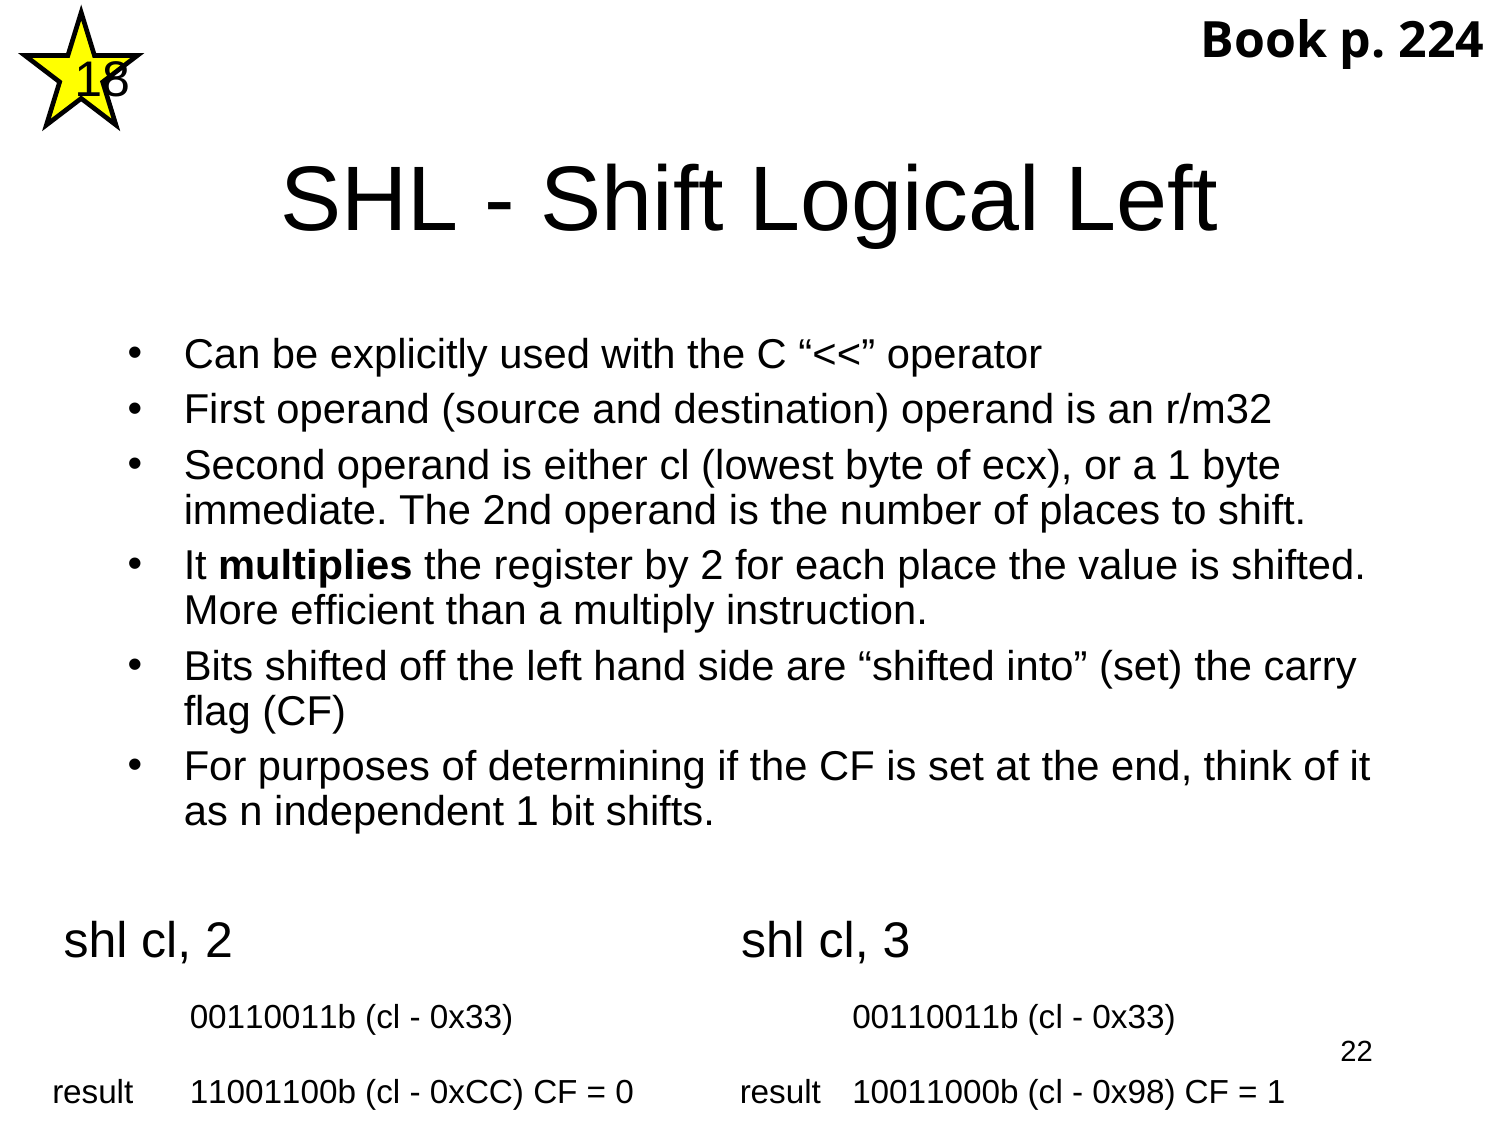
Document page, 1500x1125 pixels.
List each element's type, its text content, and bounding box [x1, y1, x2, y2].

table_cell result [38, 1063, 175, 1118]
table_cell 10011000b (cl - 0x98) CF = 1 [838, 1063, 1325, 1118]
table_cell 11001100b (cl - 0xCC) CF = 0 [175, 1063, 650, 1118]
text_box Book p. 224 [1185, 0, 1500, 76]
table_header 00110011b (cl - 0x33) [175, 988, 650, 1063]
table_header [38, 988, 175, 1063]
list Can be explicitly used with the C “<<” operator First operand (source and destination) operand is an r/m32 Second operand is either cl (lowest byte of ecx), or a 1 byte immediate. The 2nd operand is the number of places to shift. It multiplies the register by 2 for each place the value is shifted. More efficient than a multiply instruction. Bits shifted off the left hand side are “shifted into” (set) the carry flag (CF) For purposes of determining if the CF is set at the end, think of it as n independent 1 bit shifts. [112, 324, 1413, 842]
text_box shl cl, 2 [48, 899, 248, 976]
text_box <number> [1325, 1025, 1388, 1101]
text_box shl cl, 3 [726, 899, 926, 976]
table_header 00110011b (cl - 0x33) [838, 988, 1325, 1063]
text_box 18 [24, 12, 138, 125]
title SHL - Shift Logical Left [112, 99, 1388, 288]
table_header [725, 988, 838, 1063]
table_cell result [725, 1063, 838, 1118]
text_box 18 [109, 64, 122, 75]
